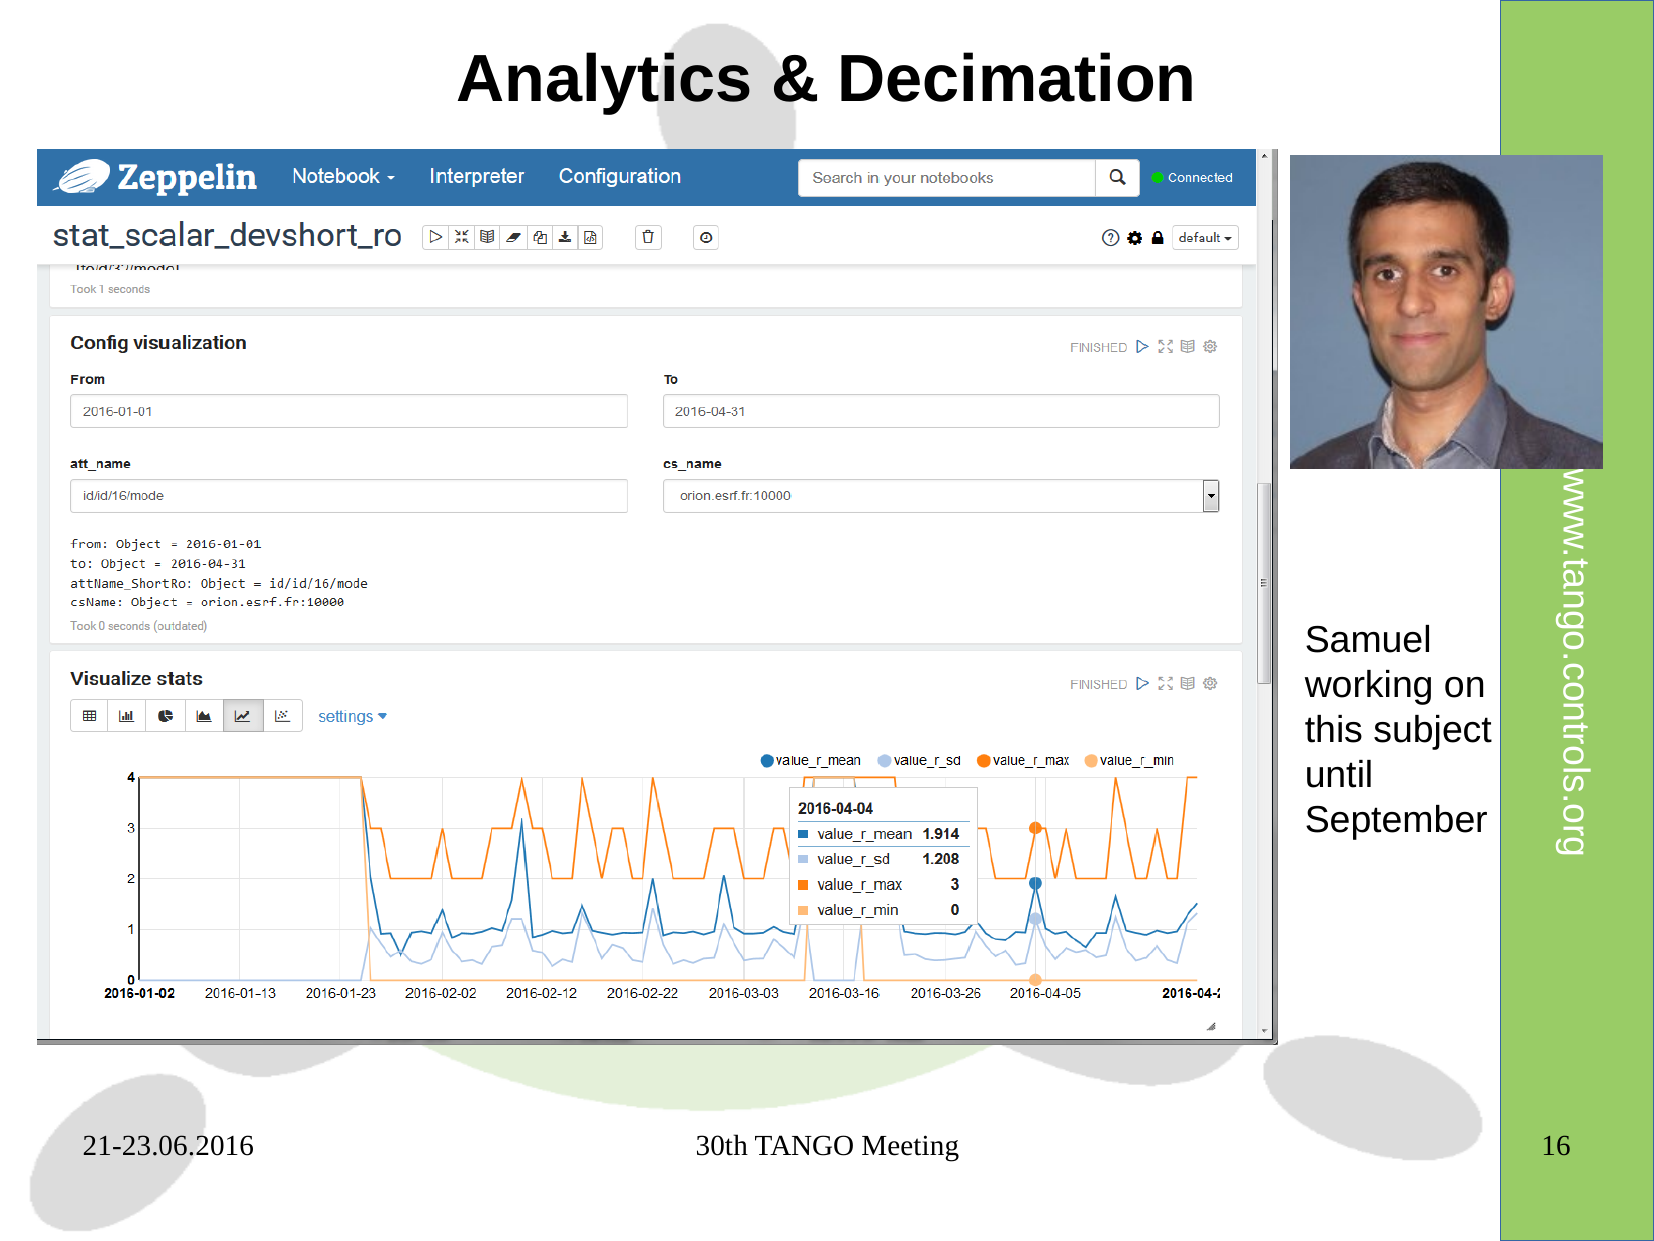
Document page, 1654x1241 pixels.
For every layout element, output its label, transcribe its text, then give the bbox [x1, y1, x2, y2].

text_box Analytics & Decimation [339, 33, 1315, 123]
text_box Samuel working on this subject until September [1289, 607, 1558, 847]
picture [0, 1, 1603, 1241]
